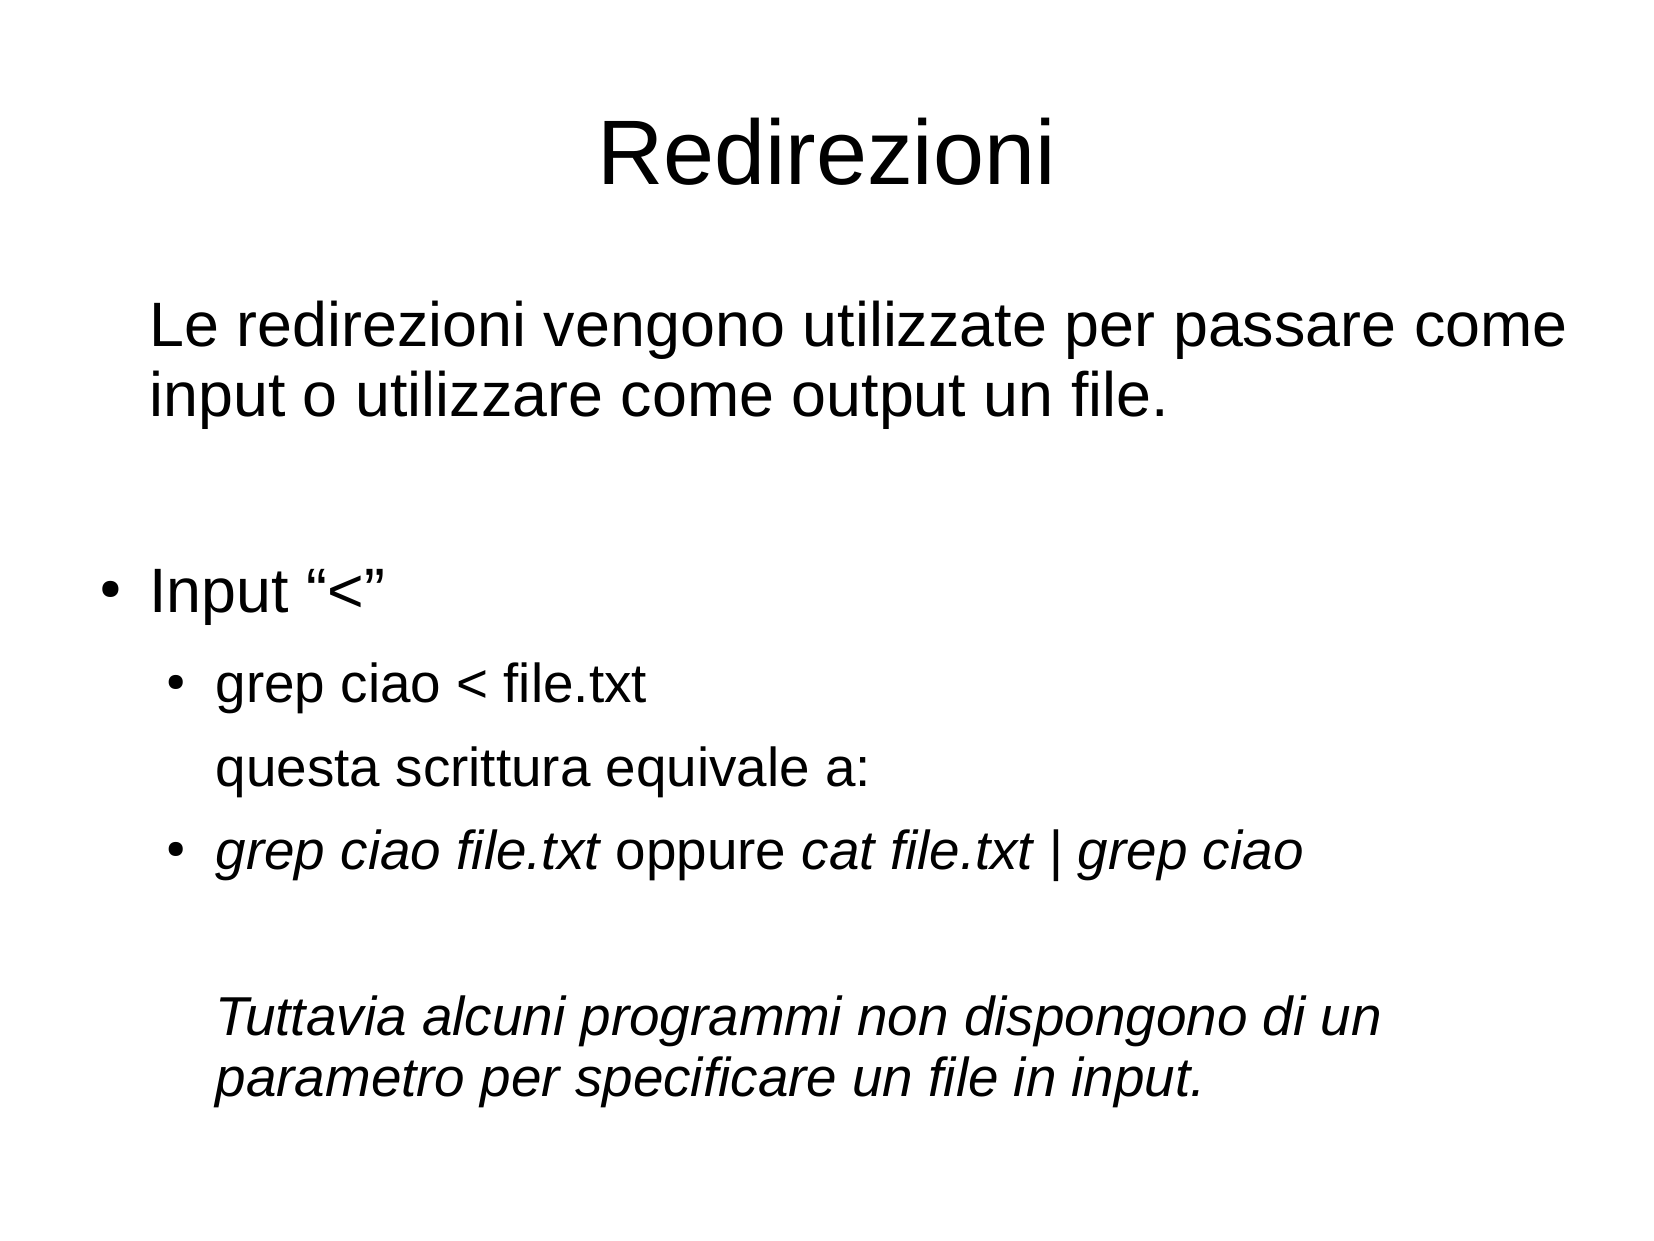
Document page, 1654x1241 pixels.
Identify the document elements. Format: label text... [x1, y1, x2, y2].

list Le redirezioni vengono utilizzate per passare come input o utilizzare come output un file. Input “<” grep ciao < file.txt questa scrittura equivale a: grep ciao file.txt oppure cat file.txt | grep ciao Tuttavia alcuni programmi non dispongono di un parametro per specificare un file in input. [82, 290, 1571, 1109]
title Redirezioni [82, 49, 1571, 257]
